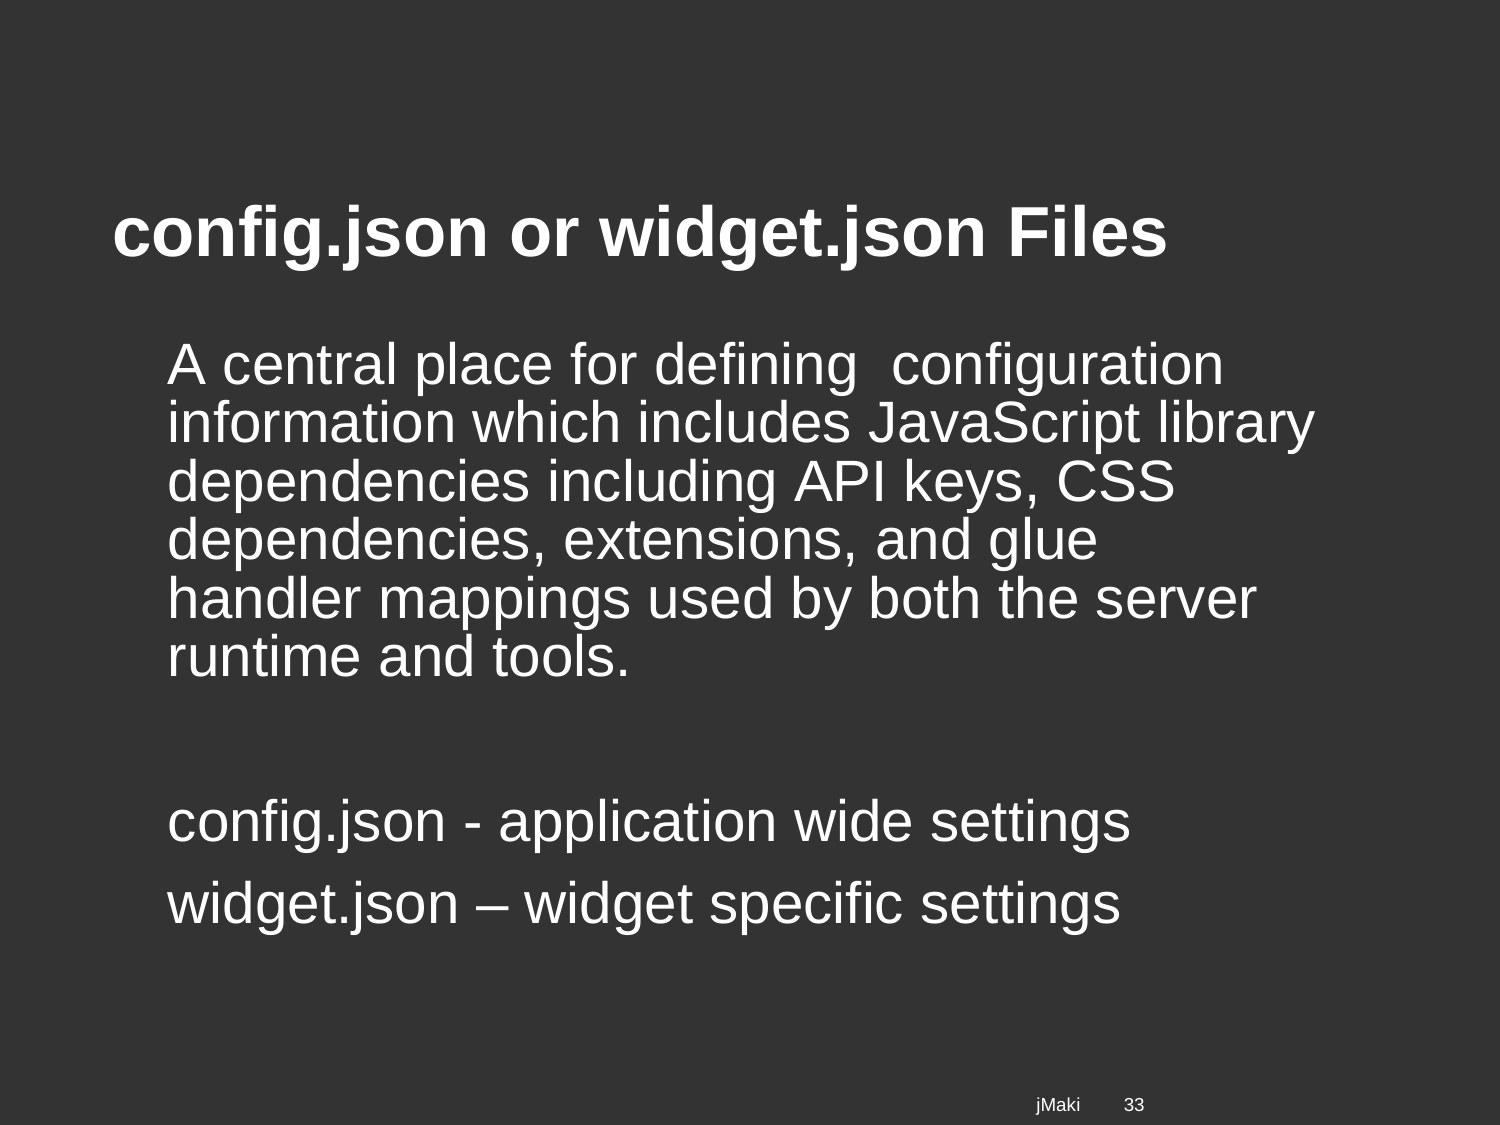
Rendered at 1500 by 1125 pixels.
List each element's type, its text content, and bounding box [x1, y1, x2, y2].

title config.json or widget.json Files [112, 119, 1417, 271]
list A central place for defining configuration information which includes JavaScript library dependencies including API keys, CSS dependencies, extensions, and glue handler mappings used by both the server runtime and tools. config.json - application wide settings widget.json – widget specific settings [112, 337, 1463, 1030]
